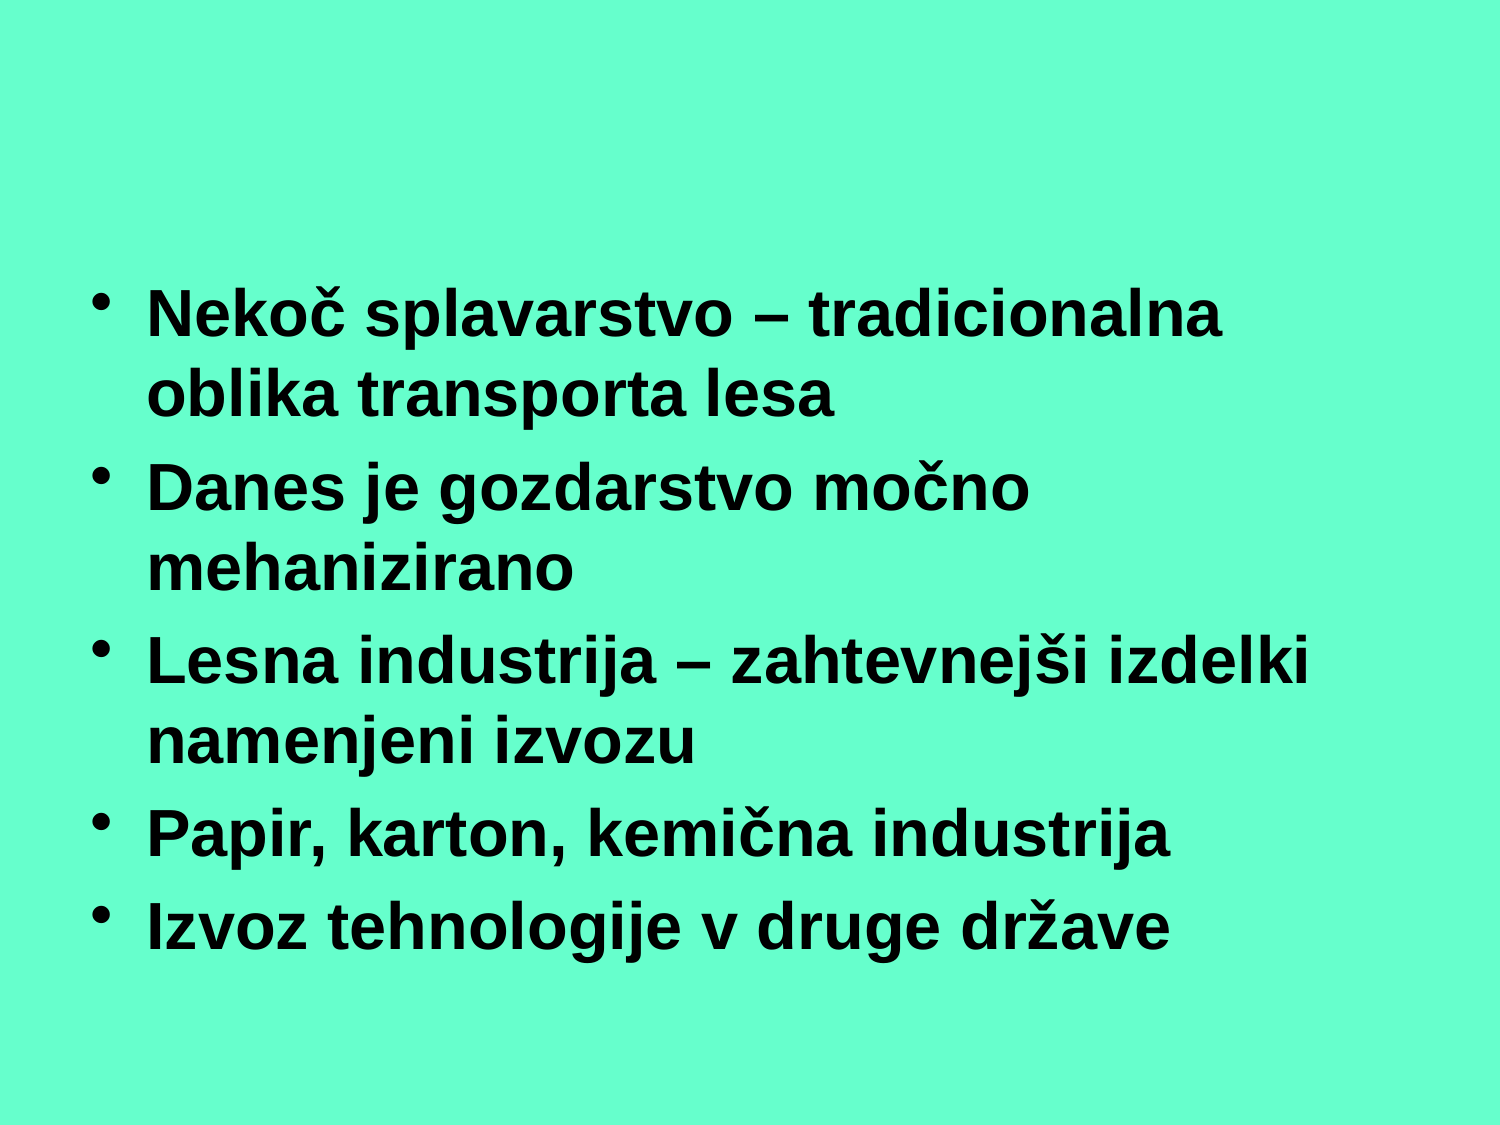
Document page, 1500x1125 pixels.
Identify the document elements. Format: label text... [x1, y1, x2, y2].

list Nekoč splavarstvo – tradicionalna oblika transporta lesa Danes je gozdarstvo močno mehanizirano Lesna industrija – zahtevnejši izdelki namenjeni izvozu Papir, karton, kemična industrija Izvoz tehnologije v druge države [75, 262, 1425, 1005]
